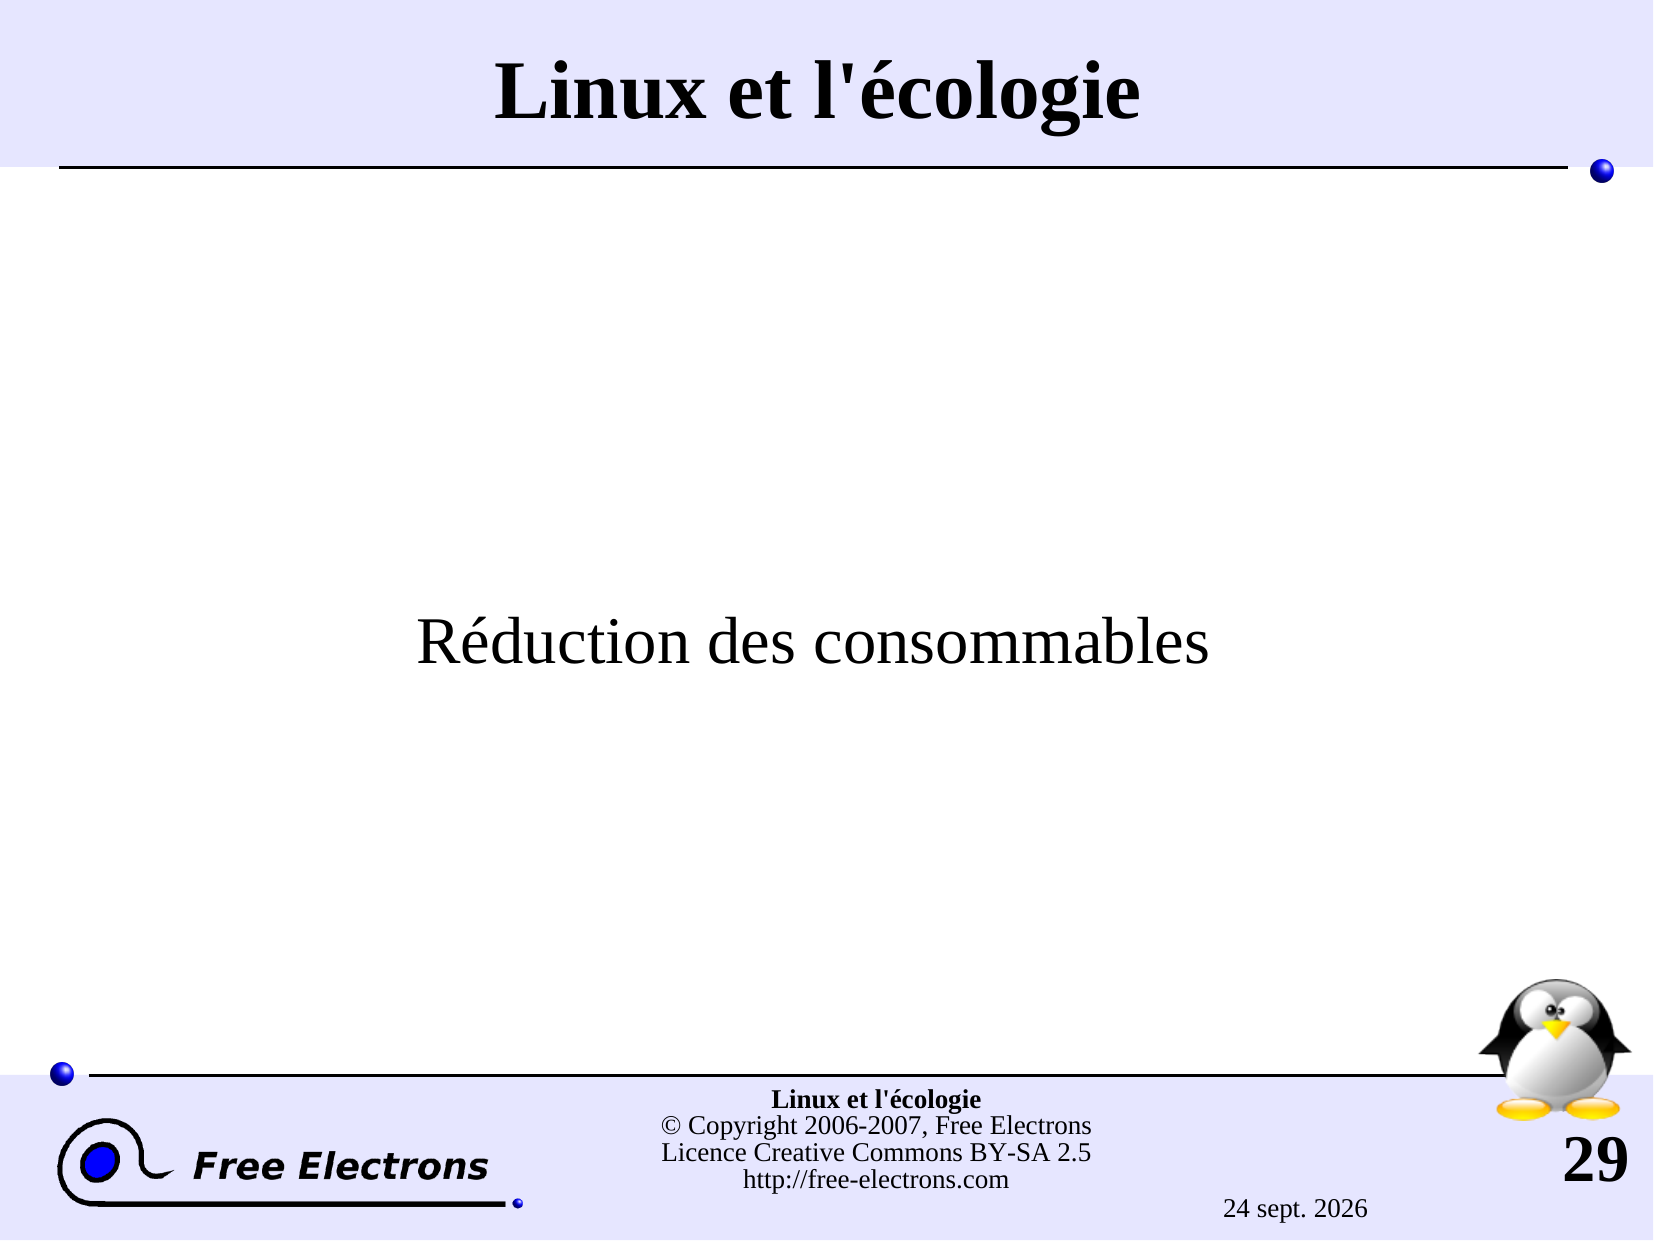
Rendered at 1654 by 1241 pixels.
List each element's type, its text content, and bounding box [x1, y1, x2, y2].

title Linux et l'écologie [33, 29, 1604, 153]
subtitle Réduction des consommables [54, 216, 1574, 1066]
picture [50, 1107, 527, 1216]
picture [1476, 979, 1634, 1121]
